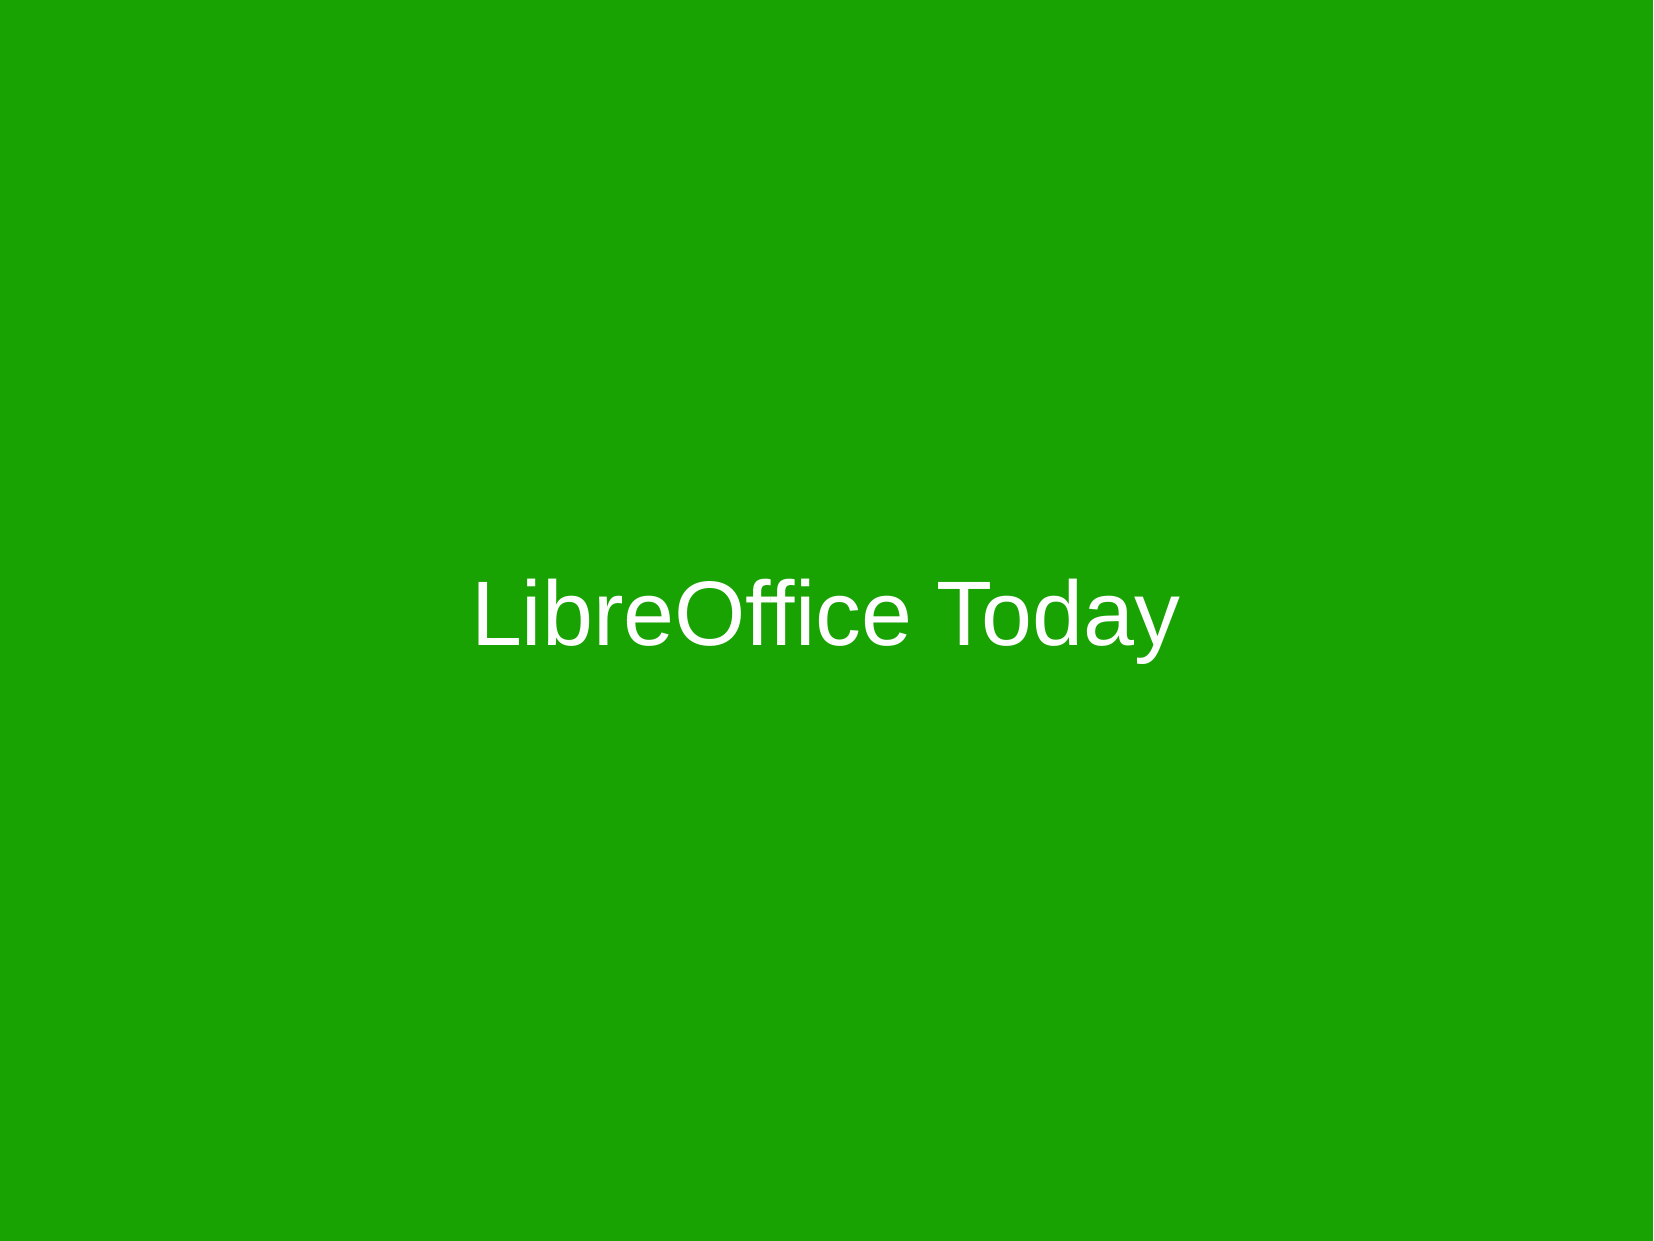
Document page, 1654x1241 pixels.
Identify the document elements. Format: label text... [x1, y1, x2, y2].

title LibreOffice Today [82, 510, 1571, 718]
